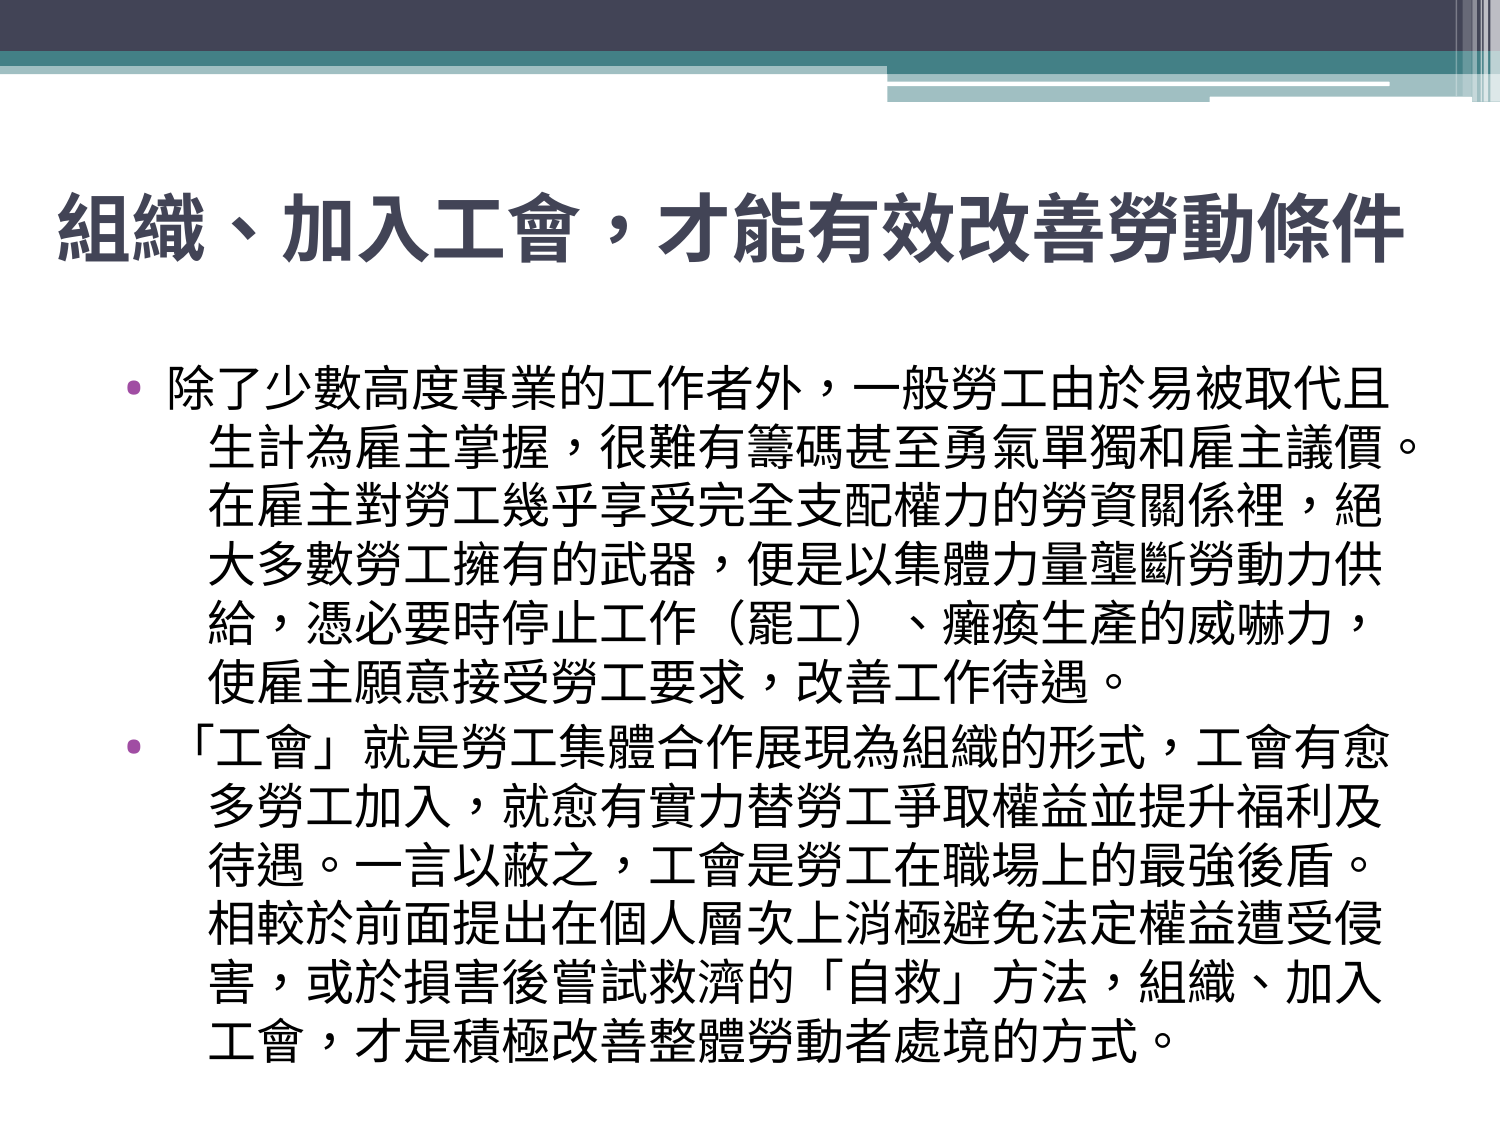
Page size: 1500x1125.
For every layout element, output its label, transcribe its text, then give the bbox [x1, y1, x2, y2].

title 組織、加入工會，才能有效改善勞動條件 [41, 139, 1426, 315]
list 除了少數高度專業的工作者外，一般勞工由於易被取代且生計為雇主掌握，很難有籌碼甚至勇氣單獨和雇主議價。在雇主對勞工幾乎享受完全支配權力的勞資關係裡，絕大多數勞工擁有的武器，便是以集體力量壟斷勞動力供給，憑必要時停止工作（罷工）、癱瘓生產的威嚇力，使雇主願意接受勞工要求，改善工作待遇。 「工會」就是勞工集體合作展現為組織的形式，工會有愈多勞工加入，就愈有實力替勞工爭取權益並提升福利及待遇。一言以蔽之，工會是勞工在職場上的最強後盾。相較於前面提出在個人層次上消極避免法定權益遭受侵害，或於損害後嘗試救濟的「自救」方法，組織、加入工會，才是積極改善整體勞動者處境的方式。 [75, 349, 1426, 1079]
